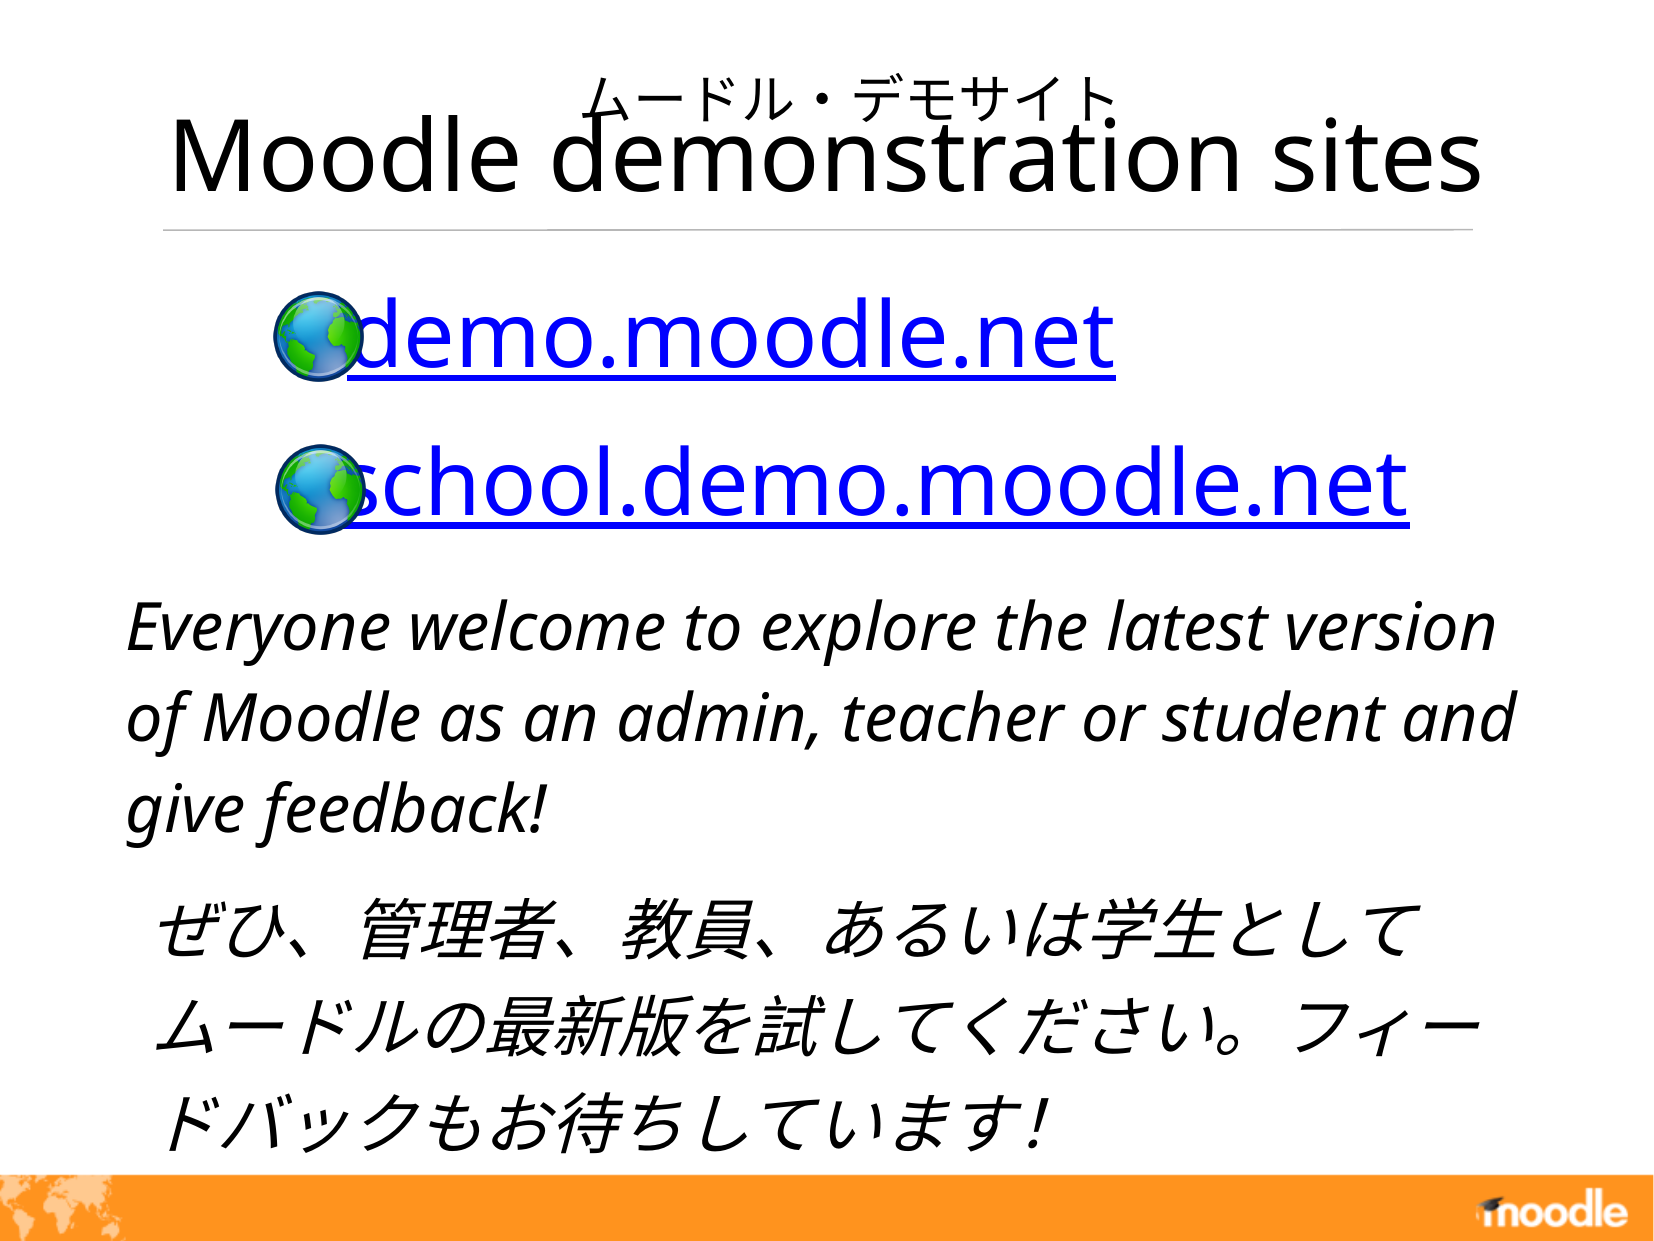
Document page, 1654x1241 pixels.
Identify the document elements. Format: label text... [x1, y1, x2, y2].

text_box school.demo.moodle.net [323, 410, 1388, 531]
text_box demo.moodle.net [327, 262, 1101, 383]
text_box Everyone welcome to explore the latest version of Moodle as an admin, teacher or student and give feedback! [75, 572, 1541, 841]
text_box ぜひ、管理者、教員、あるいは学生として ムードルの最新版を試してください。フィードバックもお待ちしています！ [100, 870, 1541, 1126]
picture [275, 444, 366, 535]
picture [273, 291, 364, 382]
text_box ムードル・デモサイト [360, 49, 1306, 125]
title Moodle demonstration sites [82, 49, 1571, 257]
picture [0, 1172, 1654, 1241]
